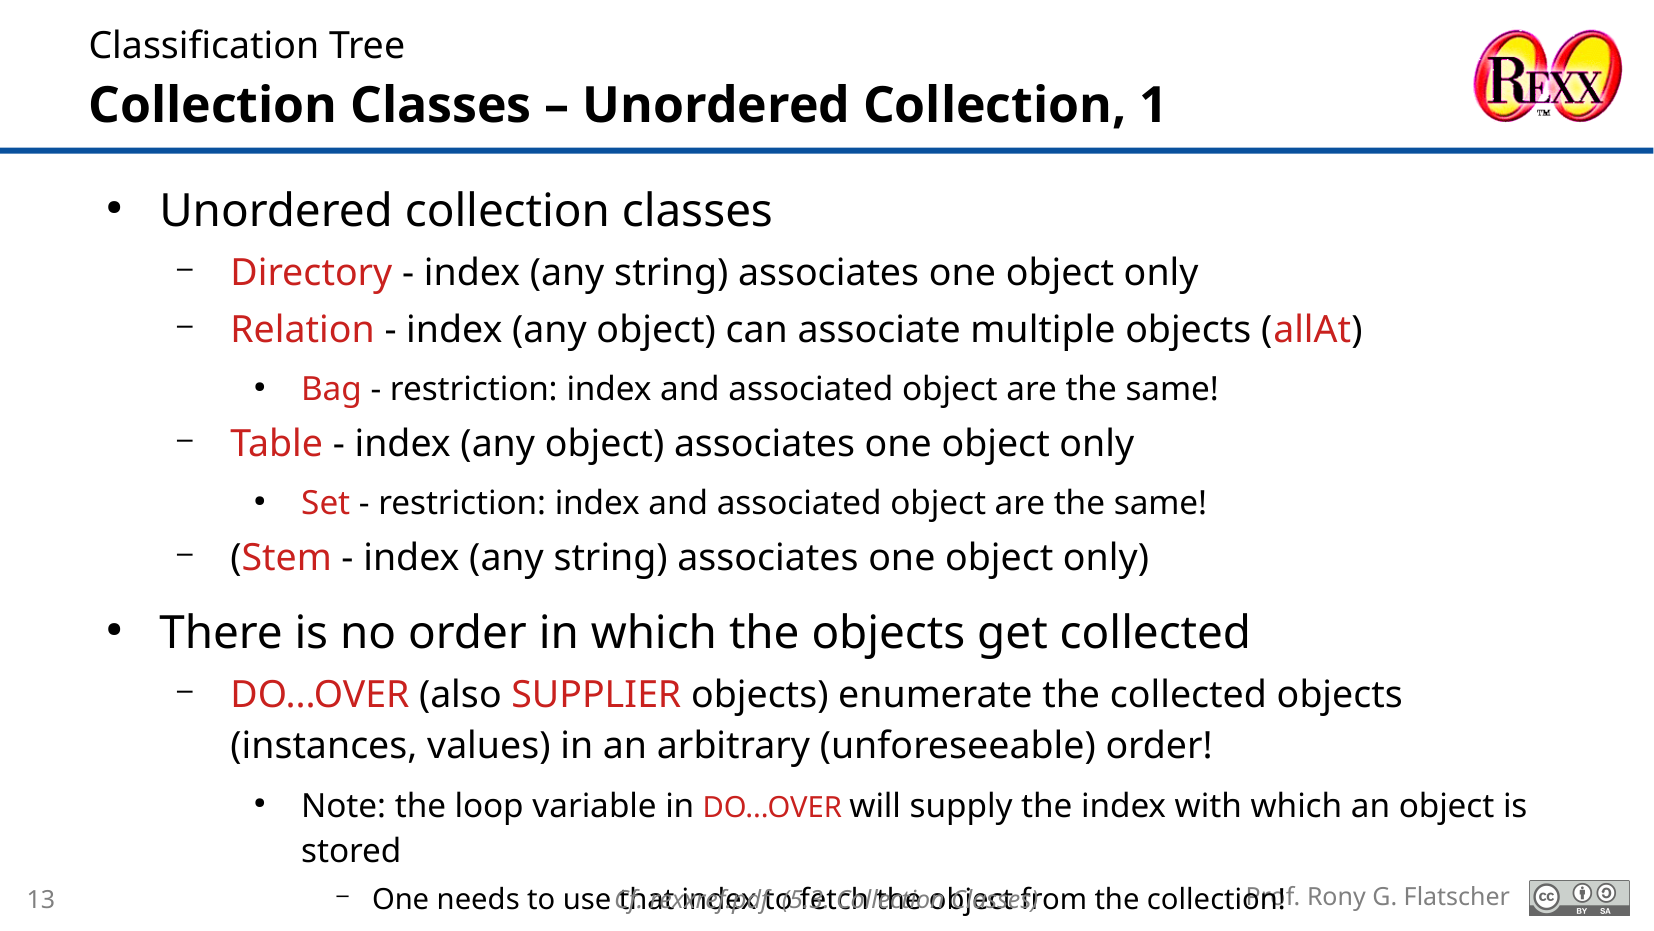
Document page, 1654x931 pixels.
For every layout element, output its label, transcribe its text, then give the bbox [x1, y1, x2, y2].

list Unordered collection classes Directory - index (any string) associates one object only Relation - index (any object) can associate multiple objects (allAt) Bag - restriction: index and associated object are the same! Table - index (any object) associates one object only Set - restriction: index and associated object are the same! (Stem - index (any string) associates one object only) There is no order in which the objects get collected DO...OVER (also SUPPLIER objects) enumerate the collected objects (instances, values) in an arbitrary (unforeseeable) order! Note: the loop variable in DO...OVER will supply the index with which an object is stored One needs to use that index to fetch the object from the collection! [88, 177, 1577, 857]
title Collection Classes – Unordered Collection, 1 [29, 59, 1654, 148]
text_box Cf. rexxref.pdf (5.3. Collection Classes) [0, 874, 1654, 922]
title Classification Tree [29, 0, 1654, 59]
